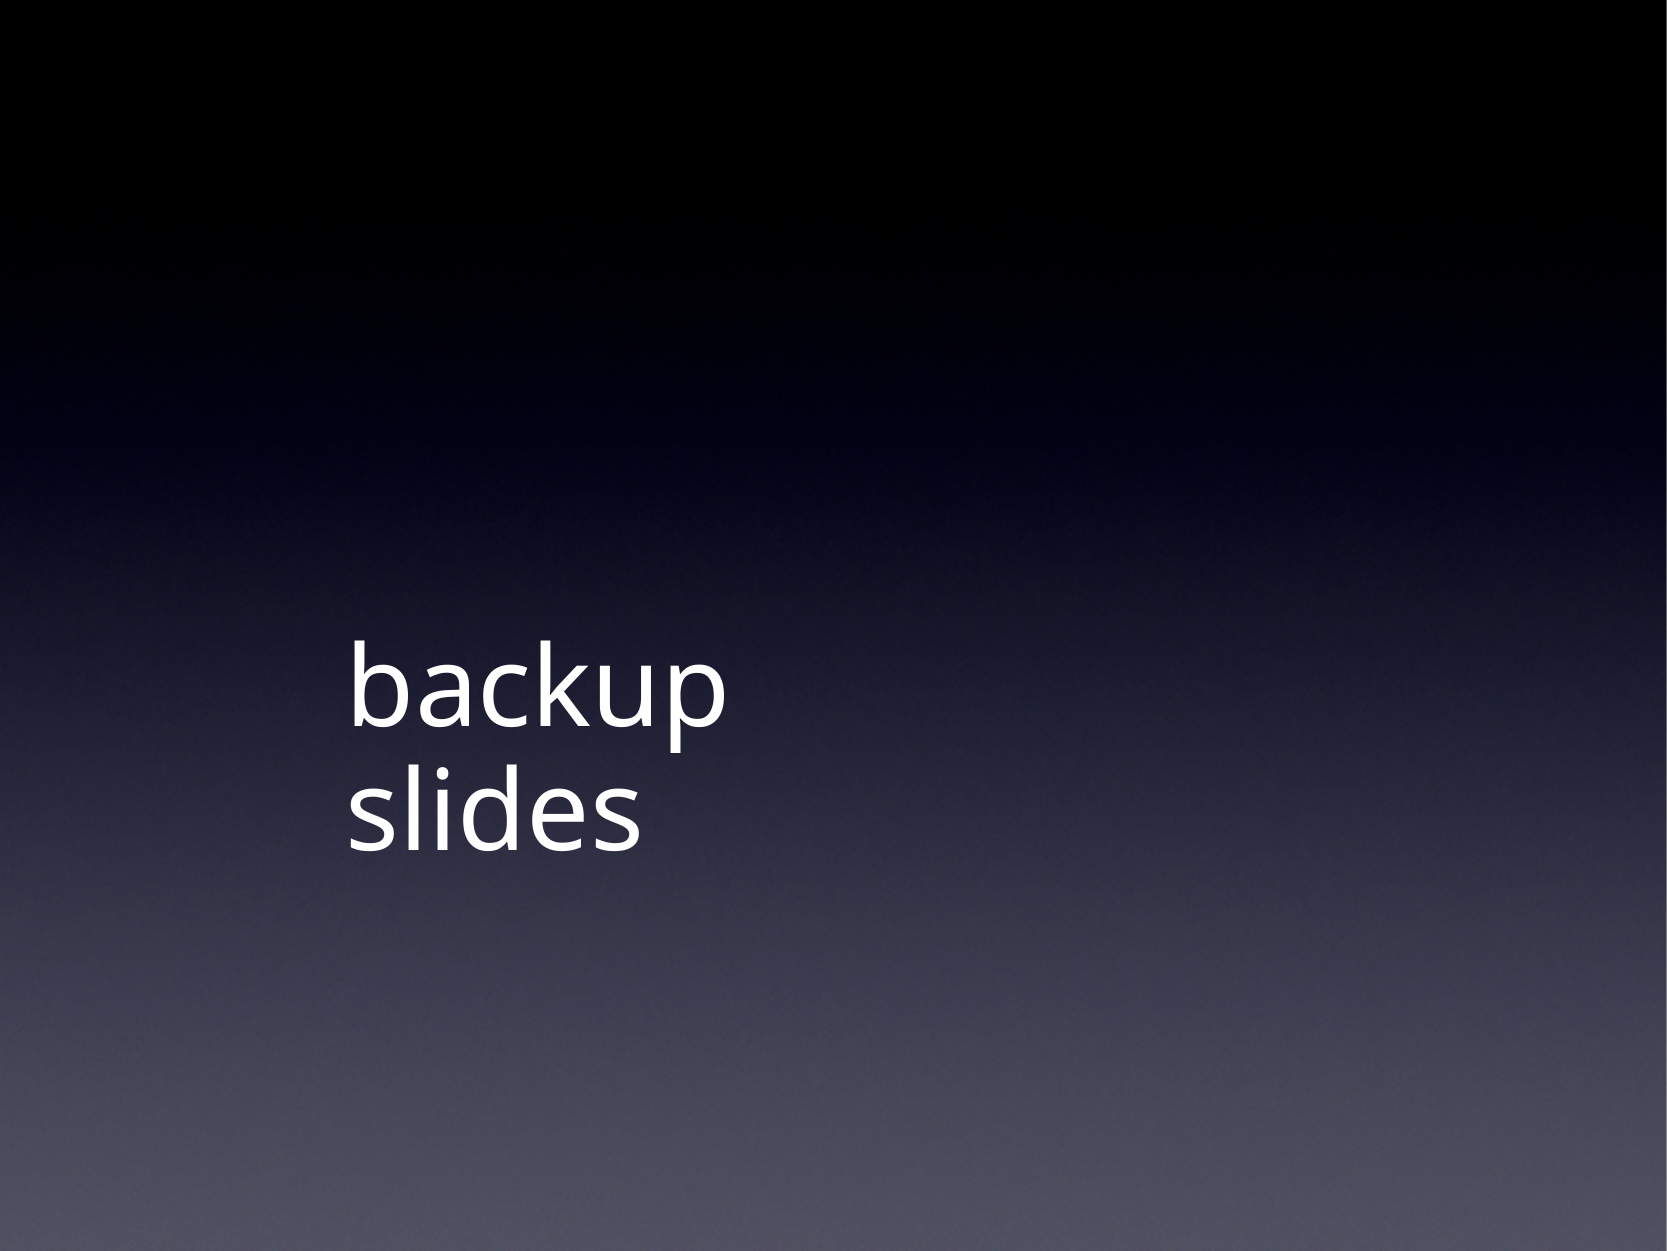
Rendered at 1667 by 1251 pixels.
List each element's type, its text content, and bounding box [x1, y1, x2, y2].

picture [0, 0, 1667, 1251]
text_box backup slides [345, 627, 809, 865]
